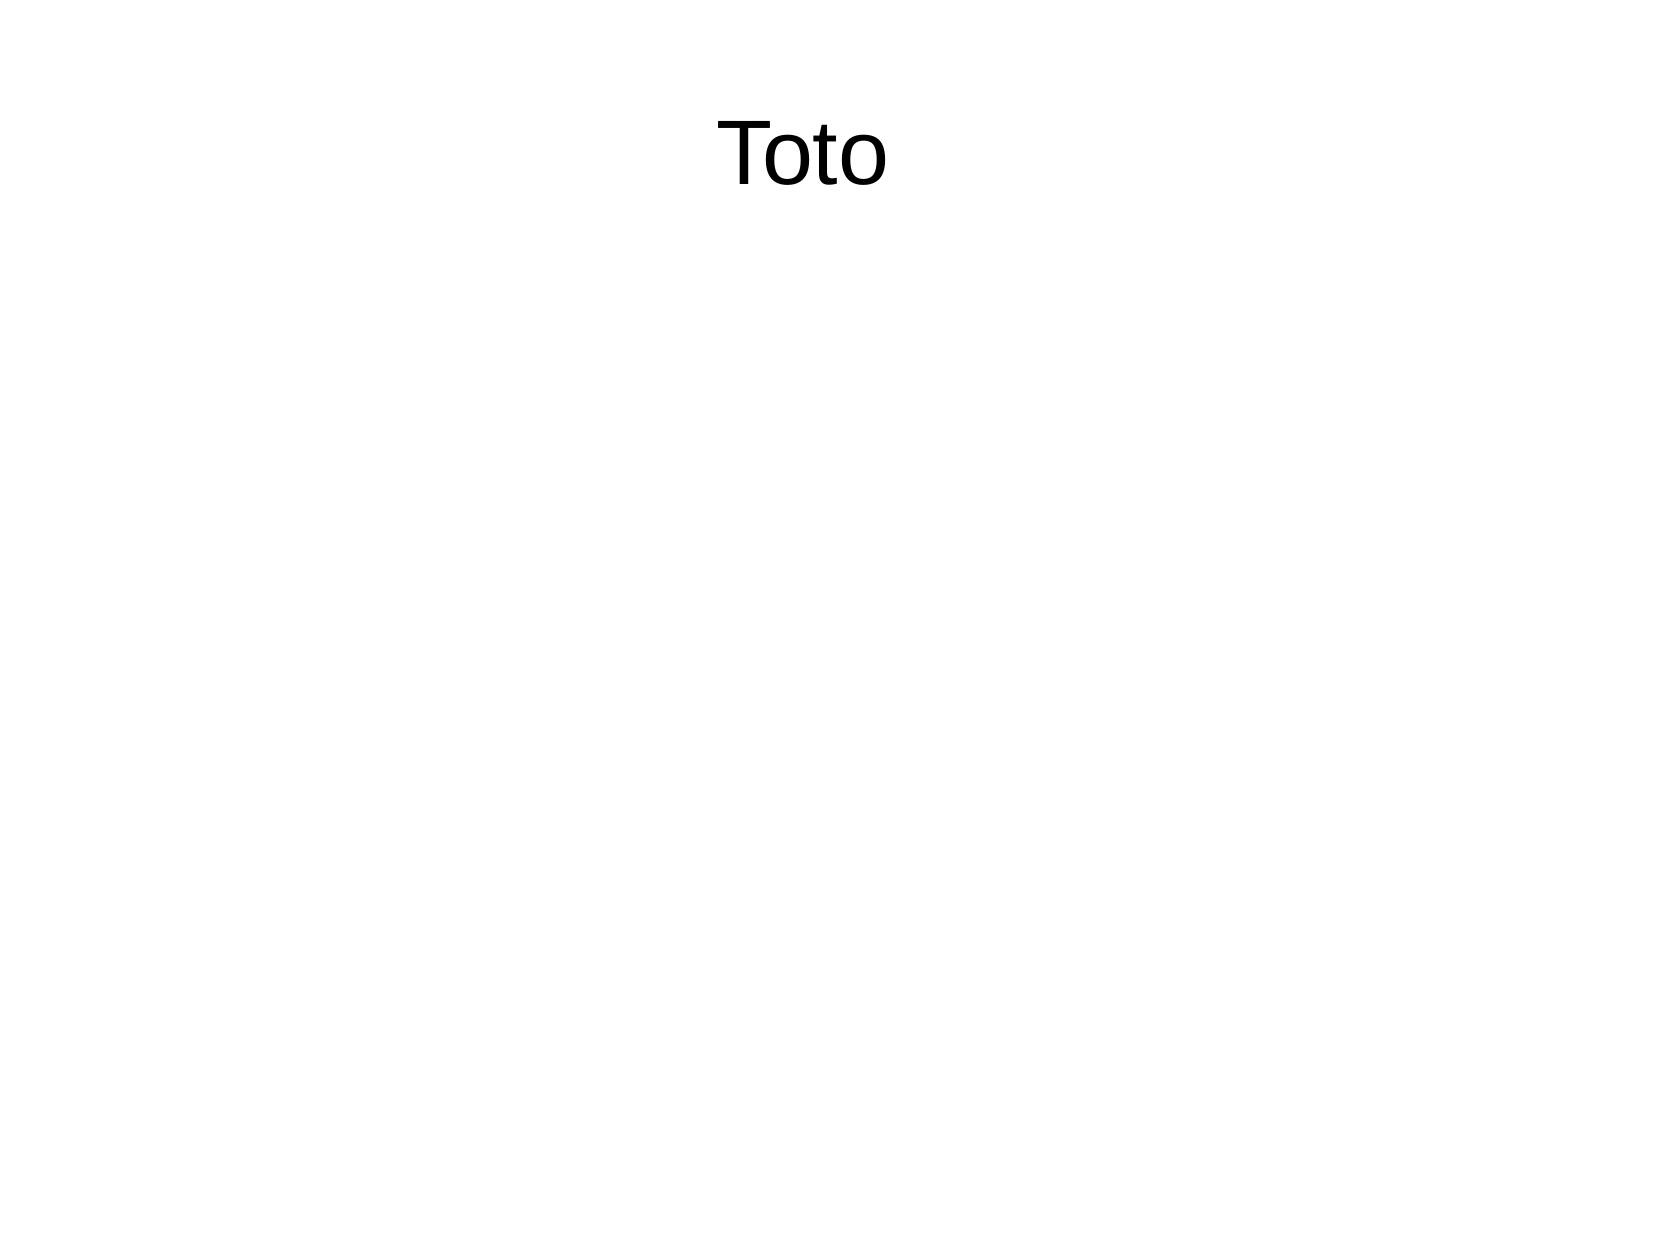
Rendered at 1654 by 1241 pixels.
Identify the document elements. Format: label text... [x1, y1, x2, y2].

title Toto [82, 49, 1571, 257]
